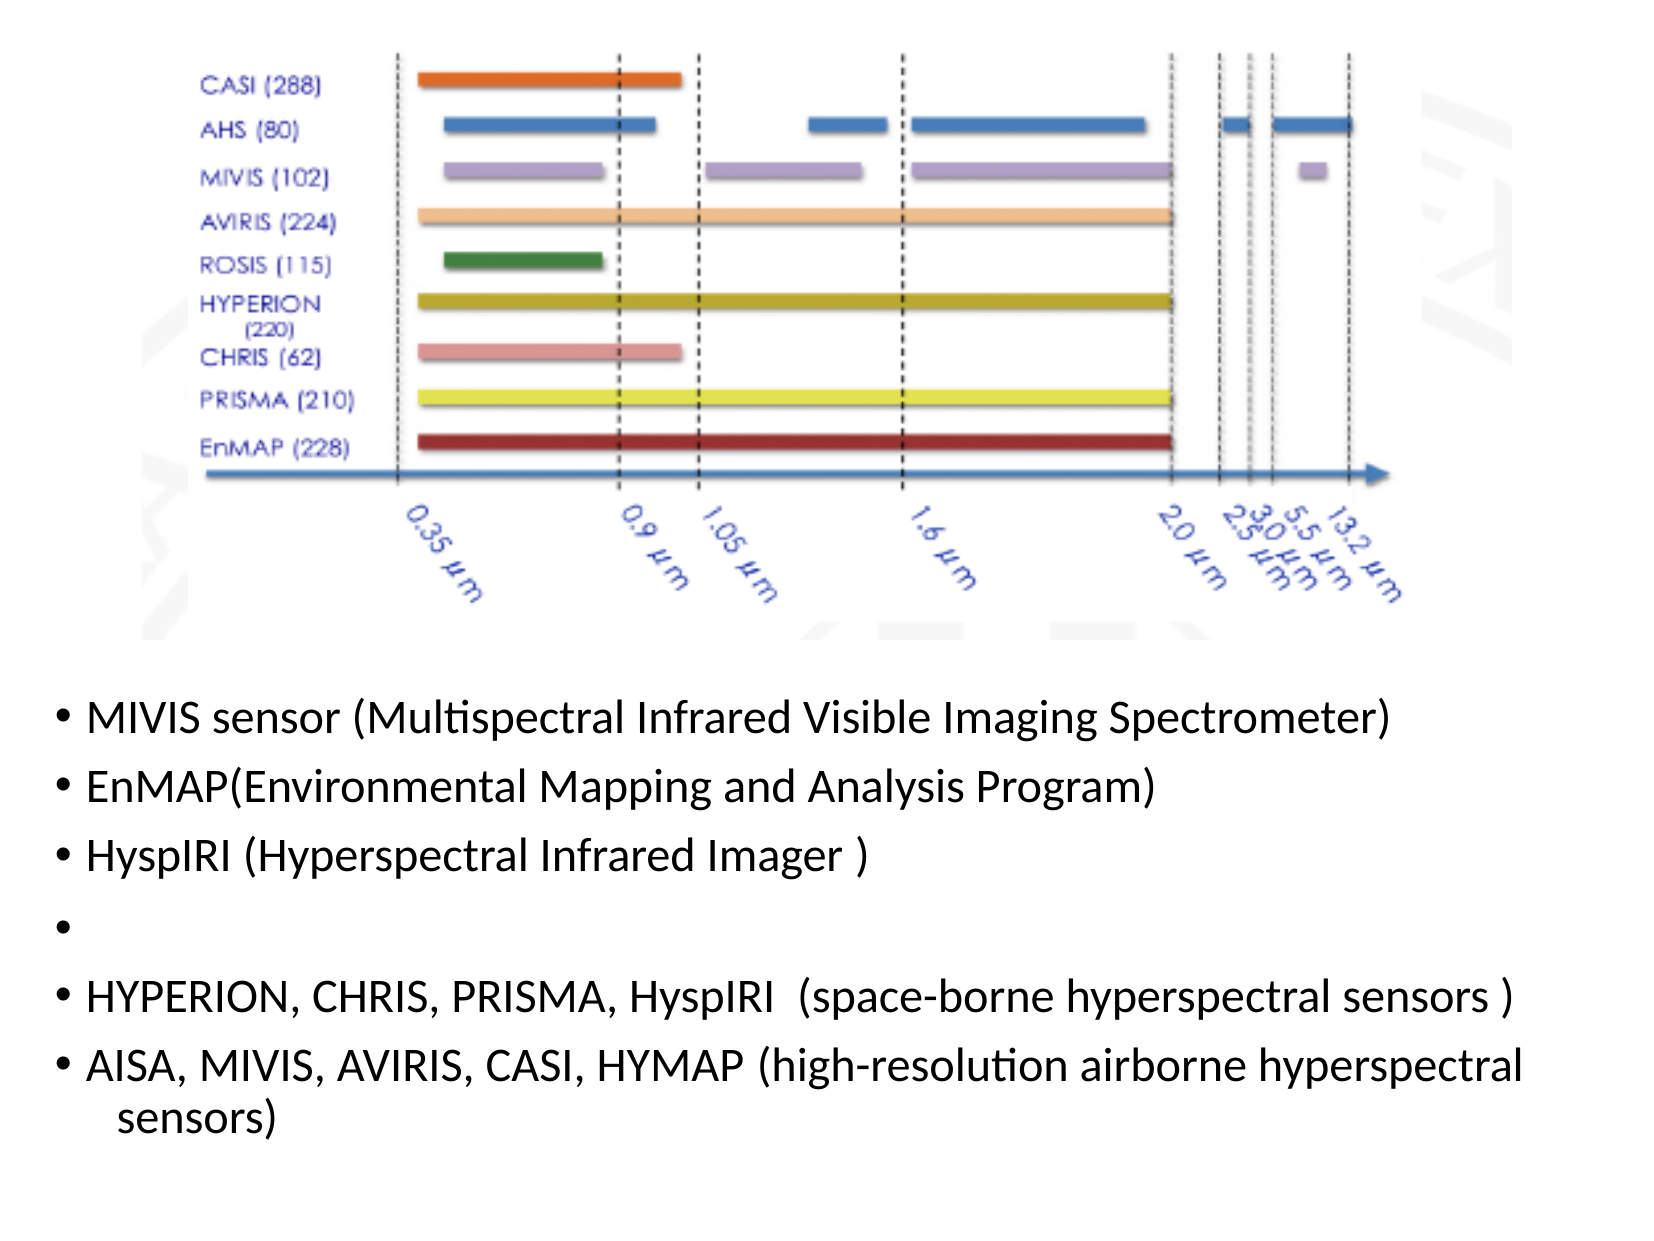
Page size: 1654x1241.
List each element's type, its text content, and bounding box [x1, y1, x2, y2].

picture [141, 42, 1513, 640]
list MIVIS sensor (Multispectral Infrared Visible Imaging Spectrometer) EnMAP(Environmental Mapping and Analysis Program) HyspIRI (Hyperspectral Infrared Imager ) HYPERION, CHRIS, PRISMA, HyspIRI (space-borne hyperspectral sensors ) AISA, MIVIS, AVIRIS, CASI, HYMAP (high-resolution airborne hyperspectral sensors) [39, 684, 1614, 1216]
